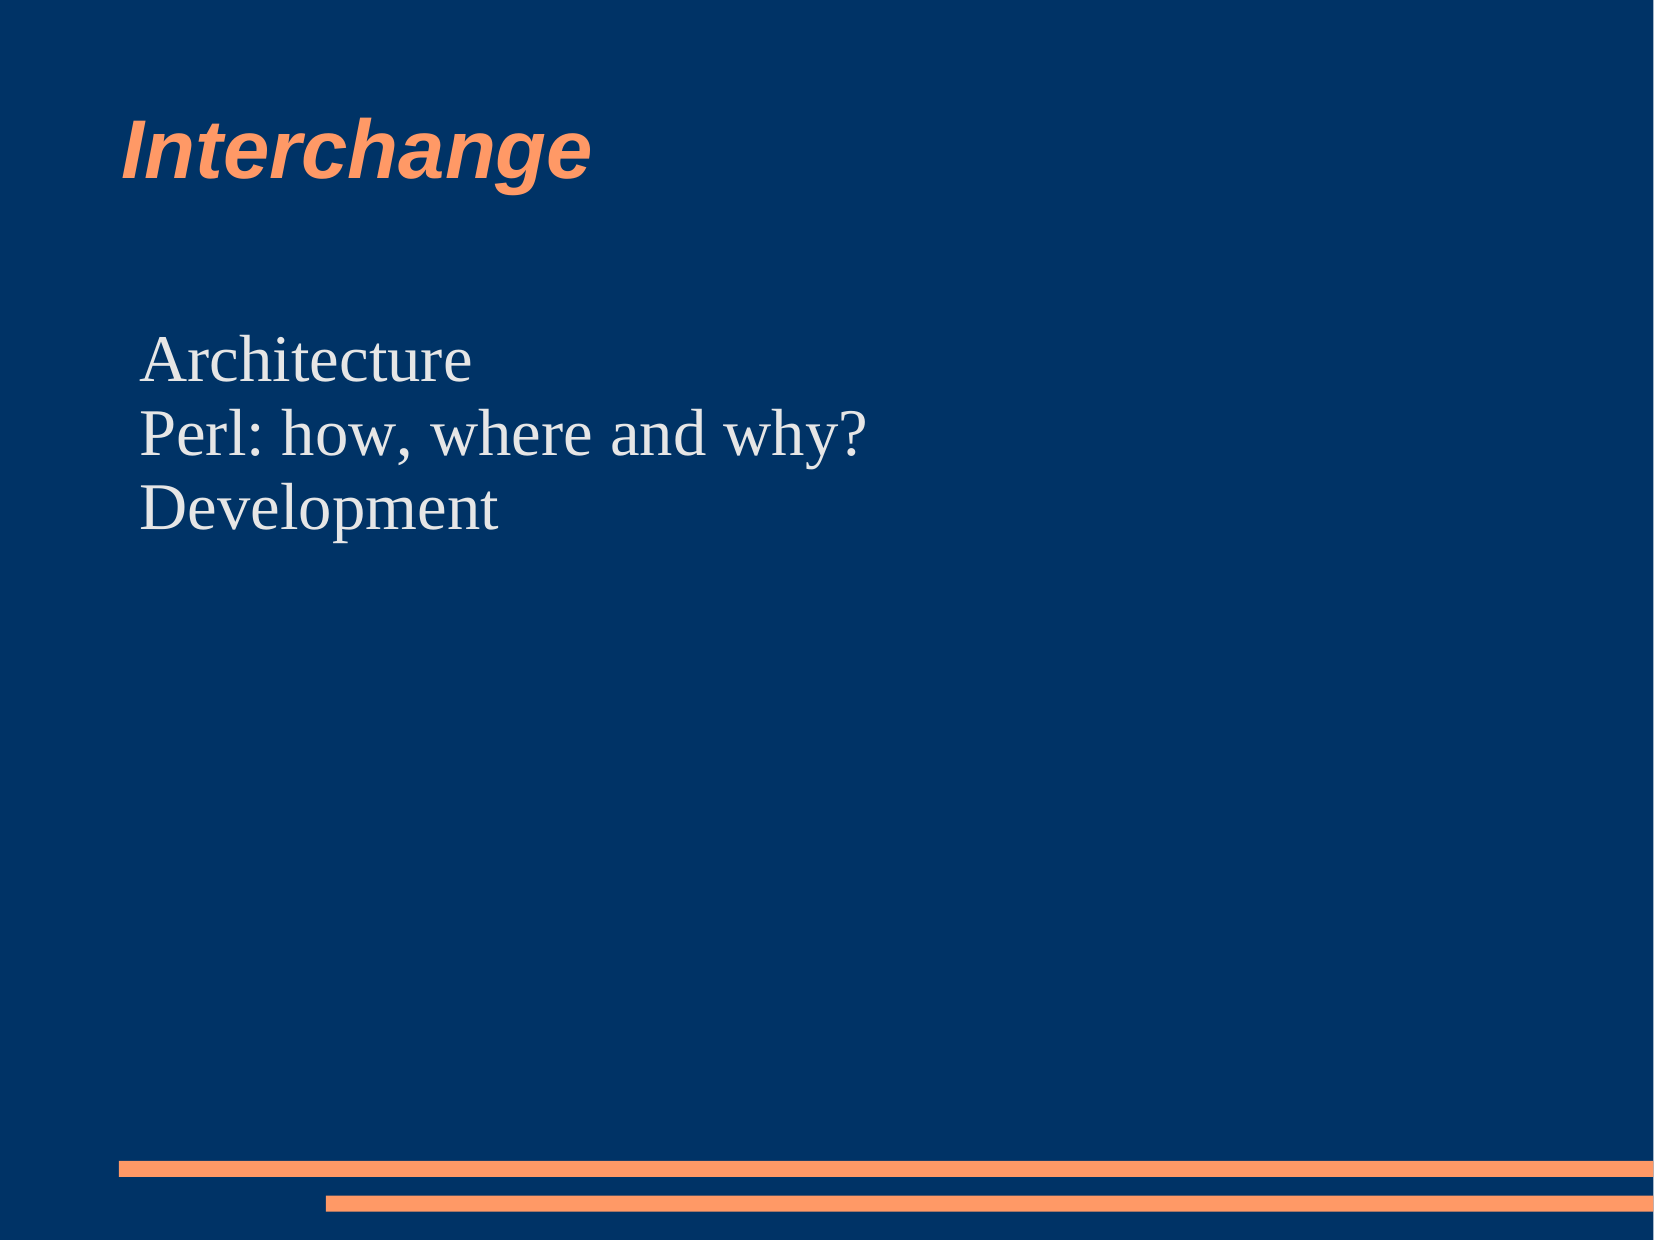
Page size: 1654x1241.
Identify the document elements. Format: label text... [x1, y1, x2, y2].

list Architecture Perl: how, where and why? Development [121, 322, 1561, 1118]
title Interchange [121, 53, 1534, 247]
